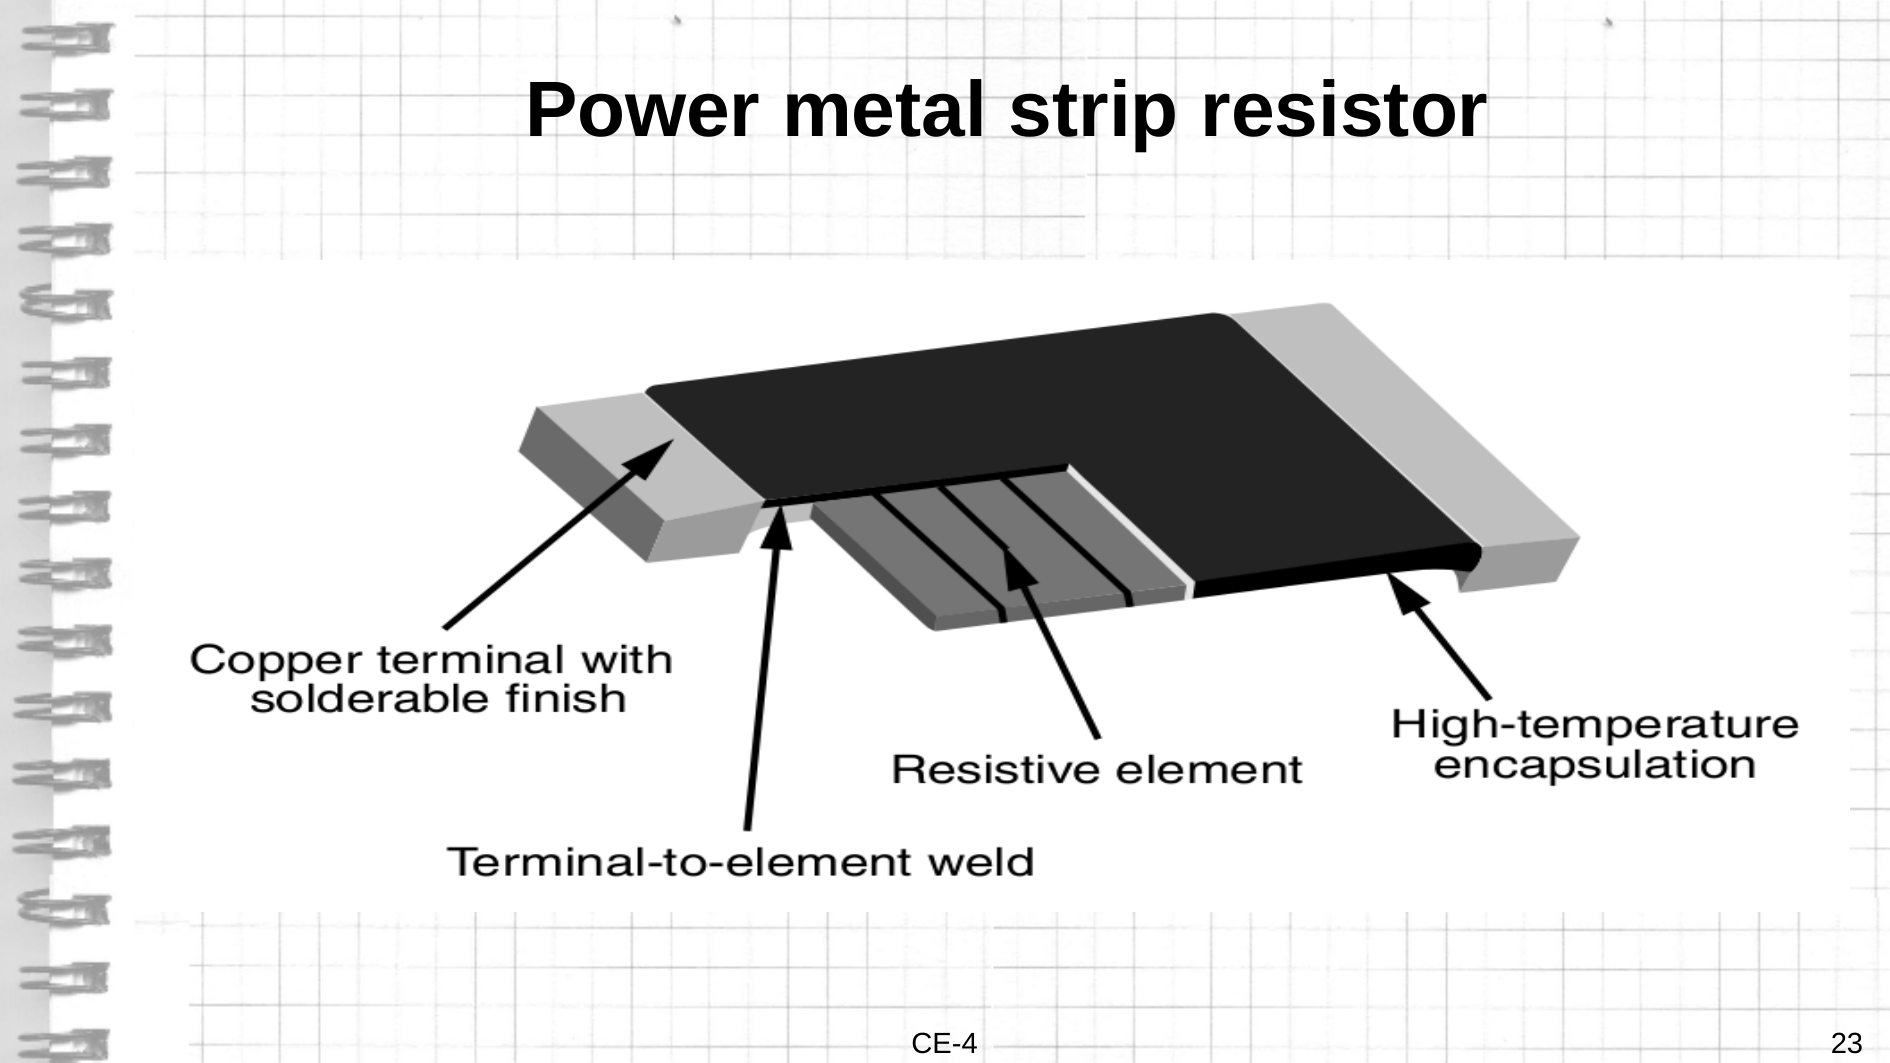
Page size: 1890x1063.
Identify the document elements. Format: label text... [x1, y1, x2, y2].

title Power metal strip resistor [124, 20, 1890, 198]
picture [0, 0, 1890, 1063]
